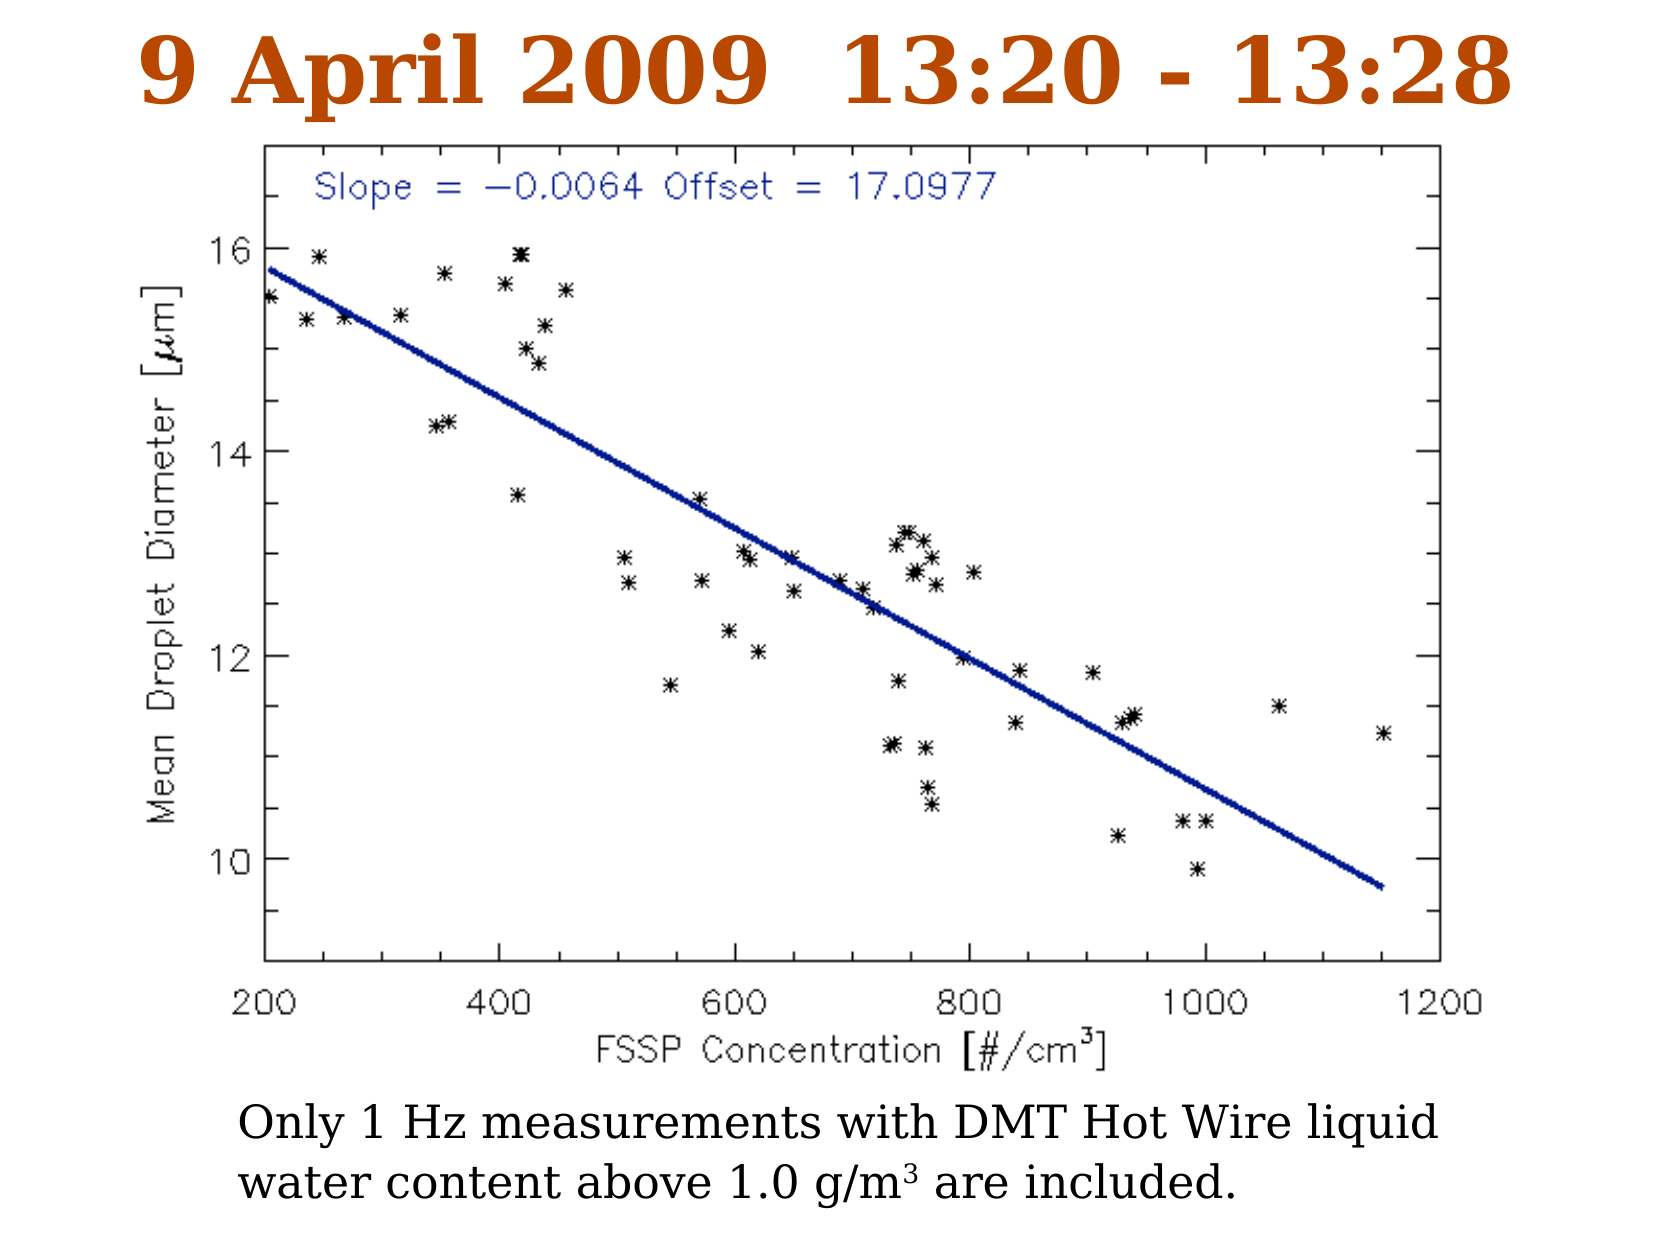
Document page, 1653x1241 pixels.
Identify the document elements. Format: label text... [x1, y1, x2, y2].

text_box 9 April 2009 13:20 - 13:28 [0, 19, 1653, 126]
text_box Only 1 Hz measurements with DMT Hot Wire liquid water content above 1.0 g/m3 are included. [222, 1079, 1536, 1216]
picture [51, 126, 1515, 1089]
